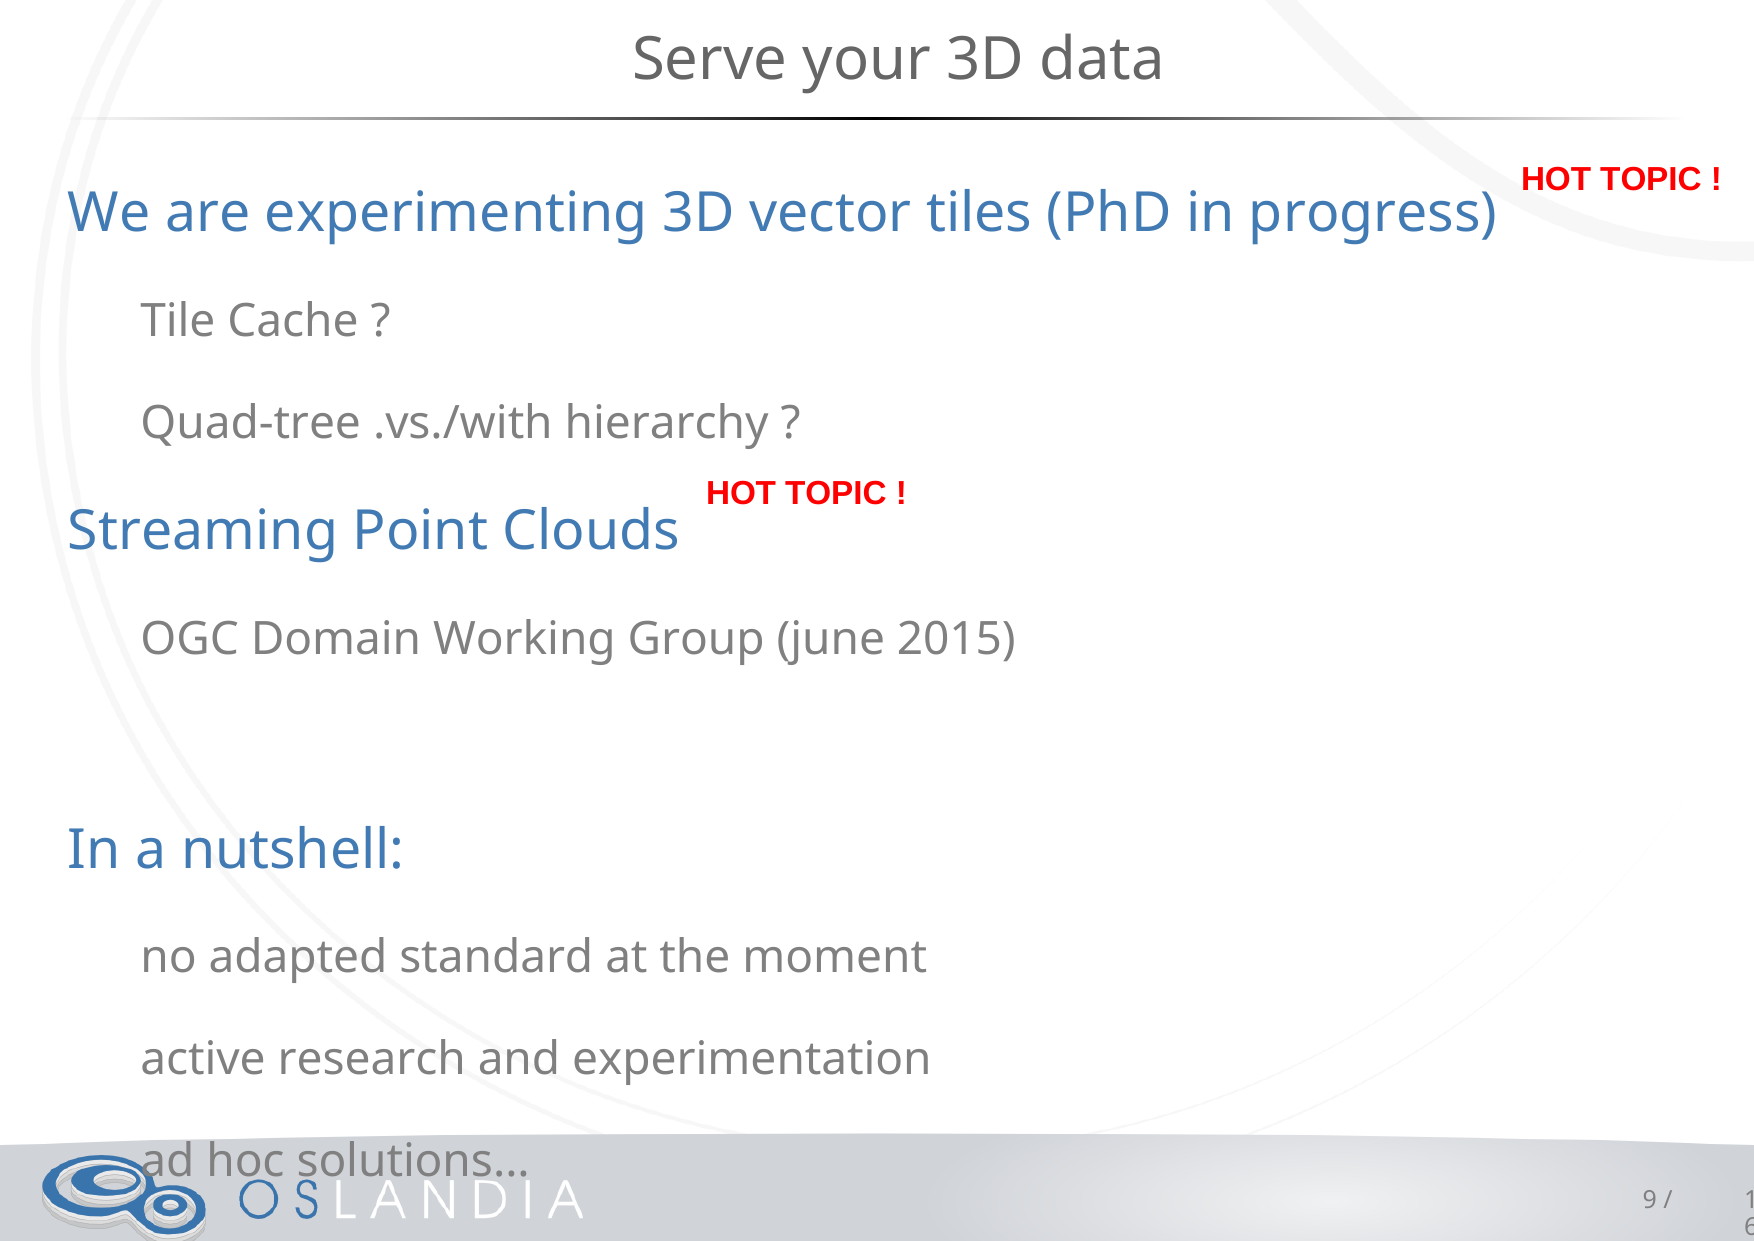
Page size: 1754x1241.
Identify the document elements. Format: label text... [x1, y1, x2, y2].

list We are experimenting 3D vector tiles (PhD in progress) Tile Cache ? Quad-tree .vs./with hierarchy ? Streaming Point Clouds OGC Domain Working Group (june 2015) In a nutshell: no adapted standard at the moment active research and experimentation ad hoc solutions... [37, 172, 1710, 1127]
picture [1748, 1226, 1754, 1233]
text_box HOT TOPIC ! [1506, 153, 1737, 206]
title Serve your 3D data [31, 14, 1754, 98]
picture [0, 0, 1754, 1241]
text_box HOT TOPIC ! [691, 467, 922, 520]
